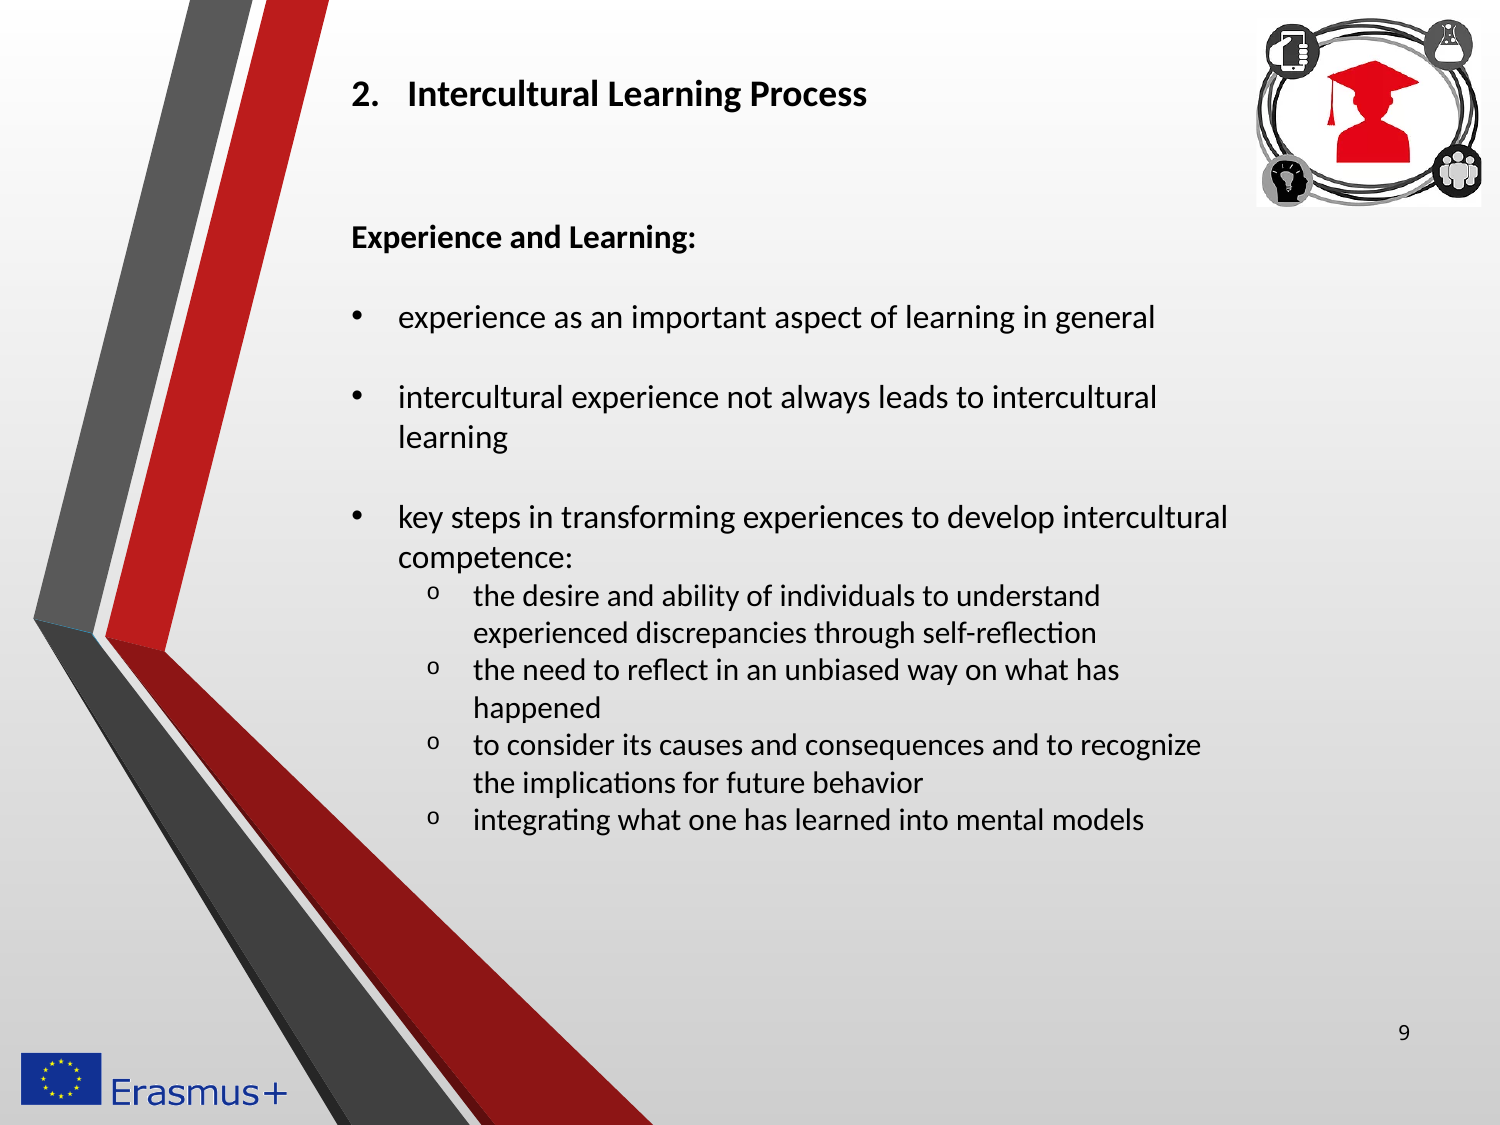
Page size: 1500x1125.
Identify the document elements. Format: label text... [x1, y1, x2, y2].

picture [5, 1037, 302, 1120]
picture [1256, 18, 1482, 207]
slide_number <numer> [1357, 1003, 1425, 1064]
chart [1257, 19, 1483, 209]
text_box Intercultural Learning Process [336, 61, 1247, 122]
text_box Experience and Learning: experience as an important aspect of learning in general intercultural experience not always leads to intercultural learning key steps in transforming experiences to develop intercultural competence: the desire and ability of individuals to understand experienced discrepancies through self-reflection the need to reflect in an unbiased way on what has happened to consider its causes and consequences and to recognize the implications for future behavior integrating what one has learned into mental models [336, 208, 1258, 885]
